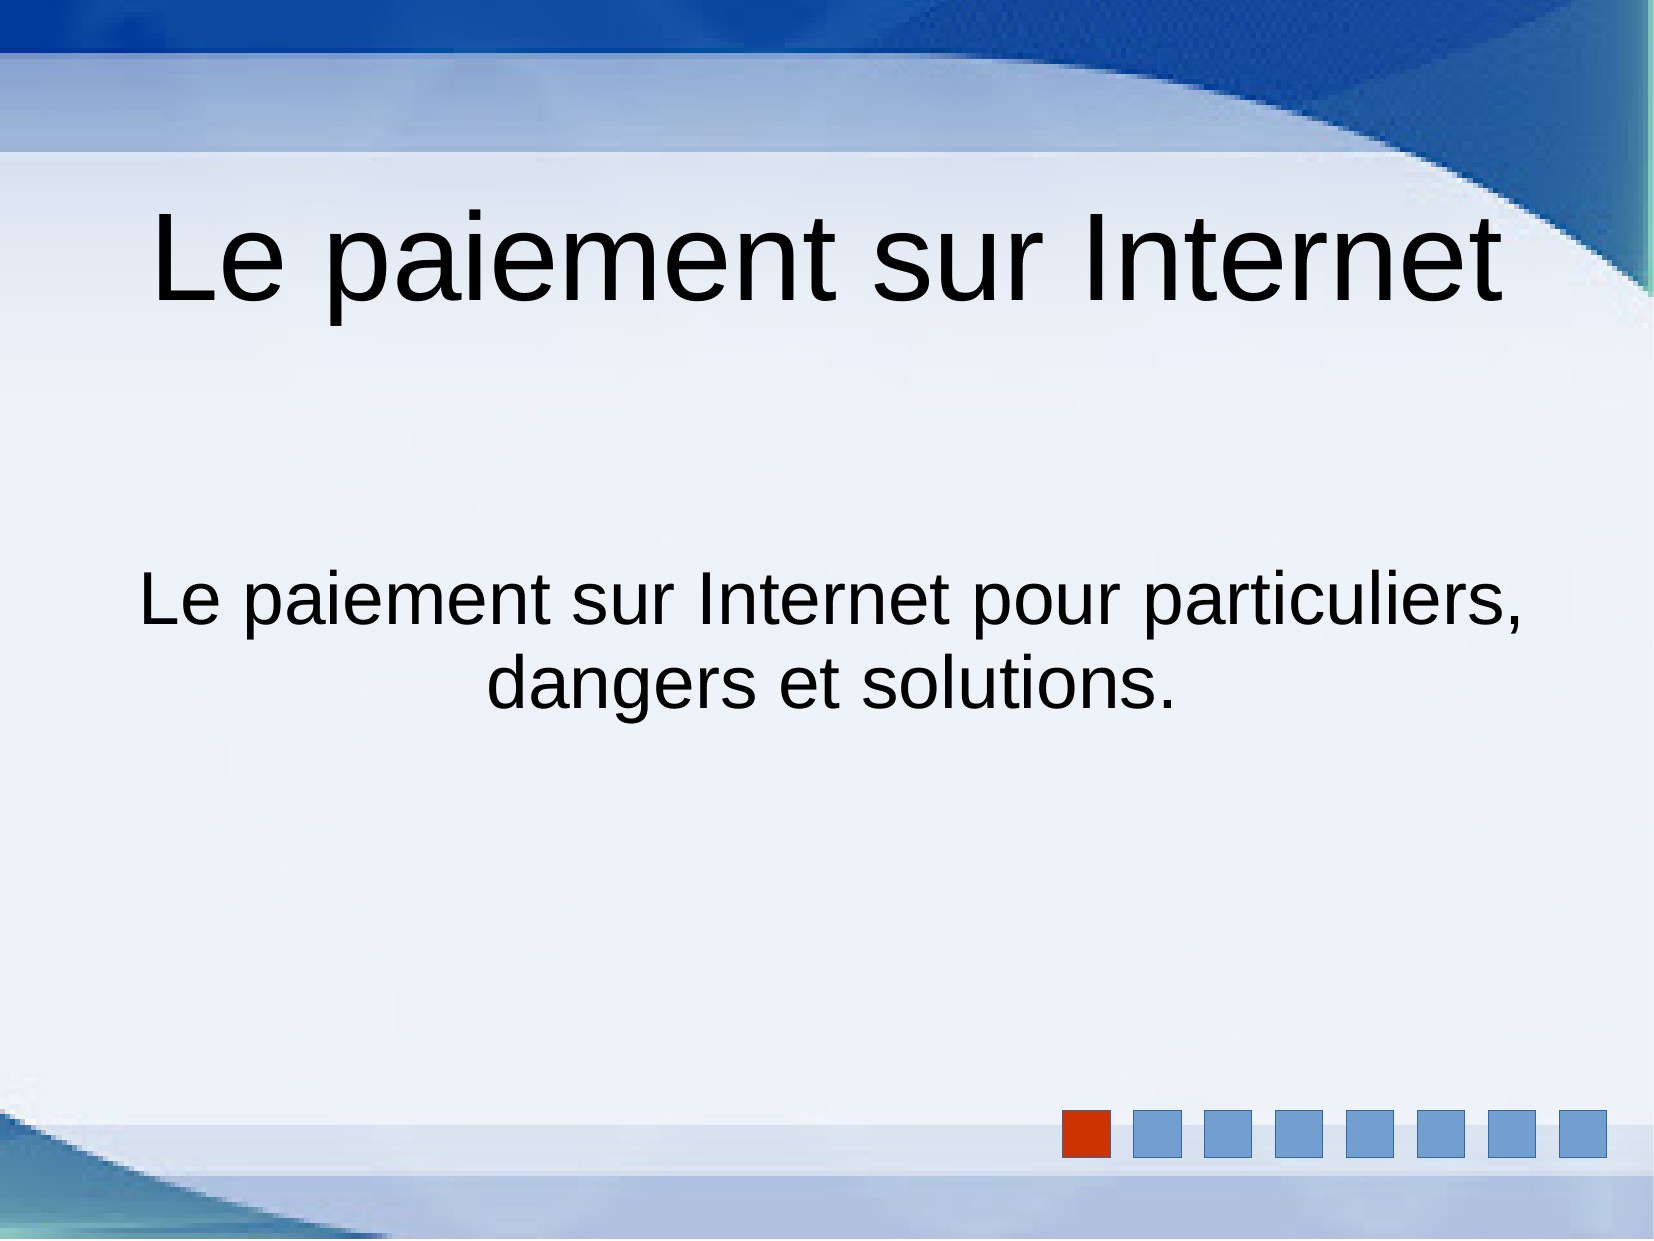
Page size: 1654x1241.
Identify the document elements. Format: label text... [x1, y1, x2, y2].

title Le paiement sur Internet [82, 153, 1571, 361]
text_box [1133, 1110, 1182, 1158]
text_box [1559, 1110, 1607, 1158]
picture [0, 0, 1654, 1239]
text_box [1488, 1110, 1536, 1158]
text_box [1204, 1110, 1252, 1158]
subtitle Le paiement sur Internet pour particuliers, dangers et solutions. [106, 490, 1560, 792]
text_box [1346, 1110, 1394, 1158]
text_box [1062, 1110, 1111, 1158]
text_box [1417, 1110, 1465, 1158]
text_box [1275, 1110, 1323, 1158]
